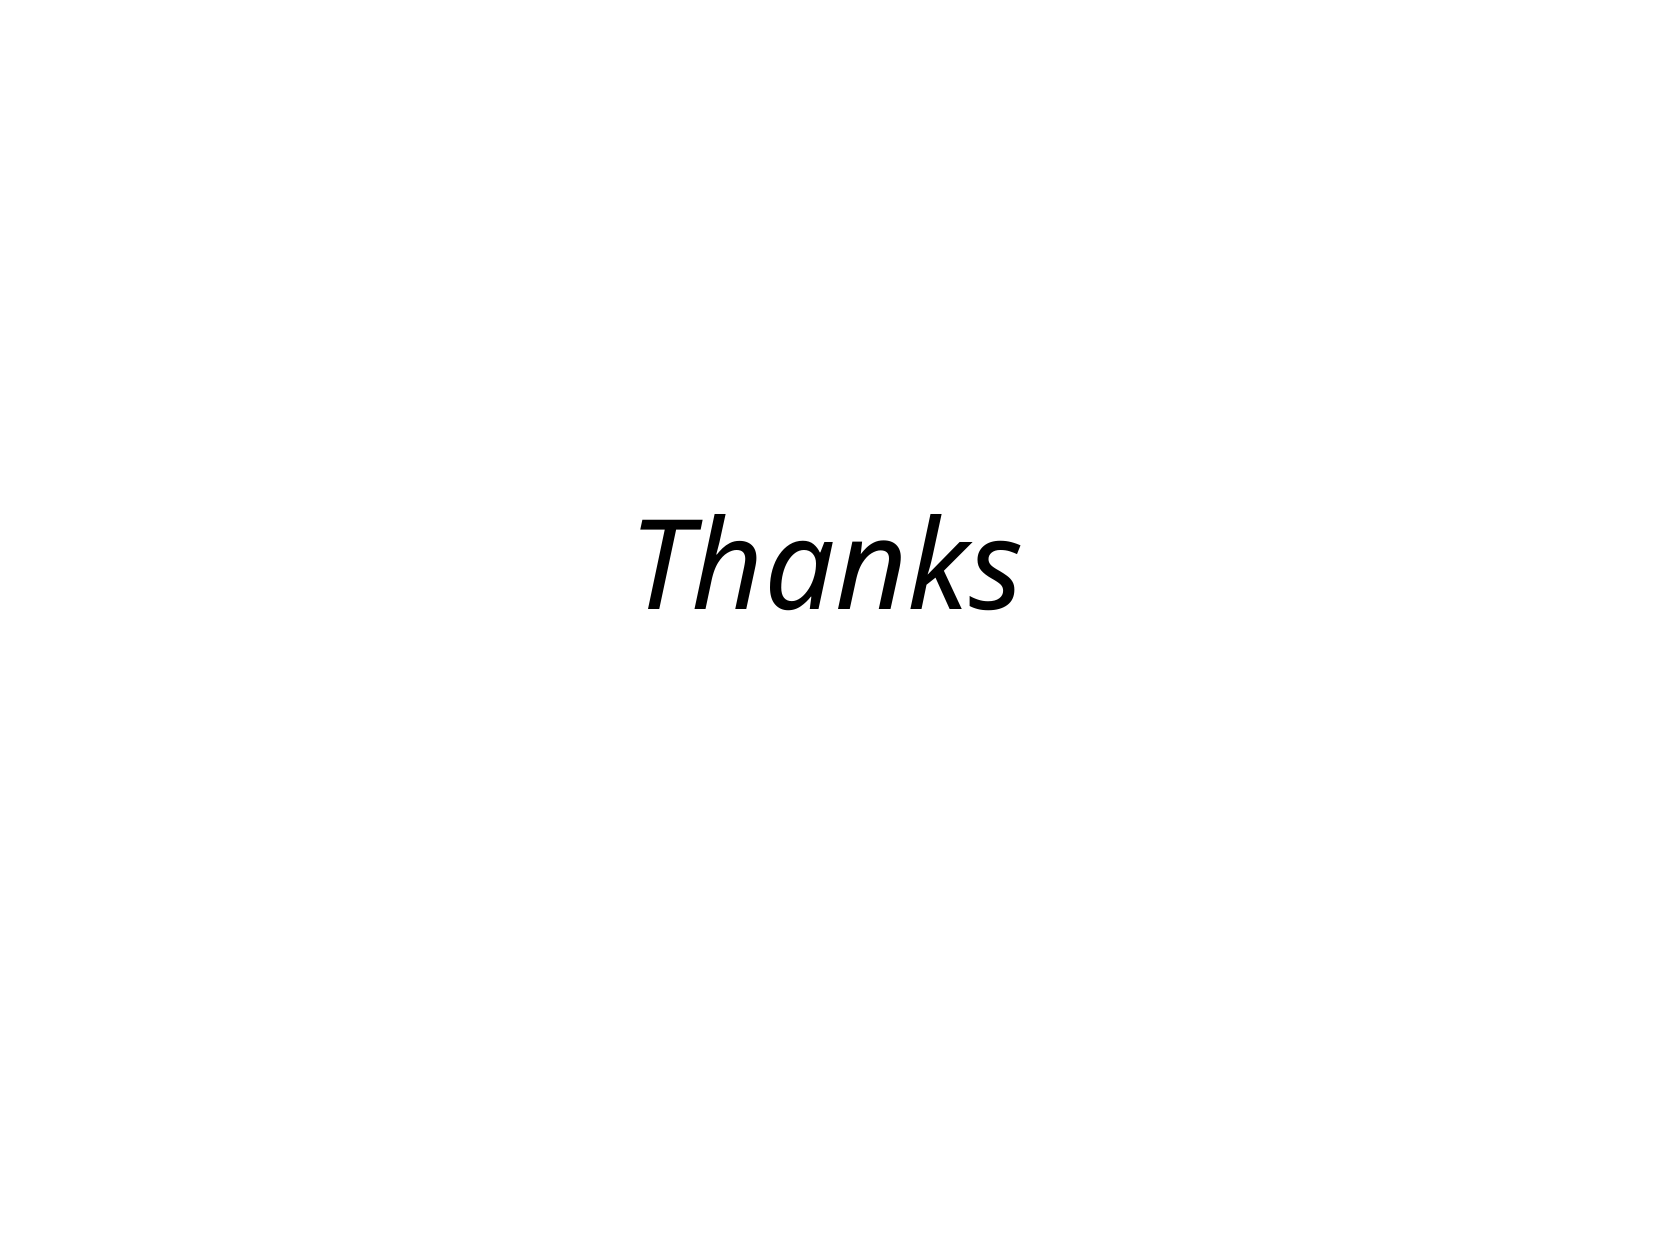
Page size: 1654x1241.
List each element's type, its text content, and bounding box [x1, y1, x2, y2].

title Thanks [0, 442, 1654, 680]
